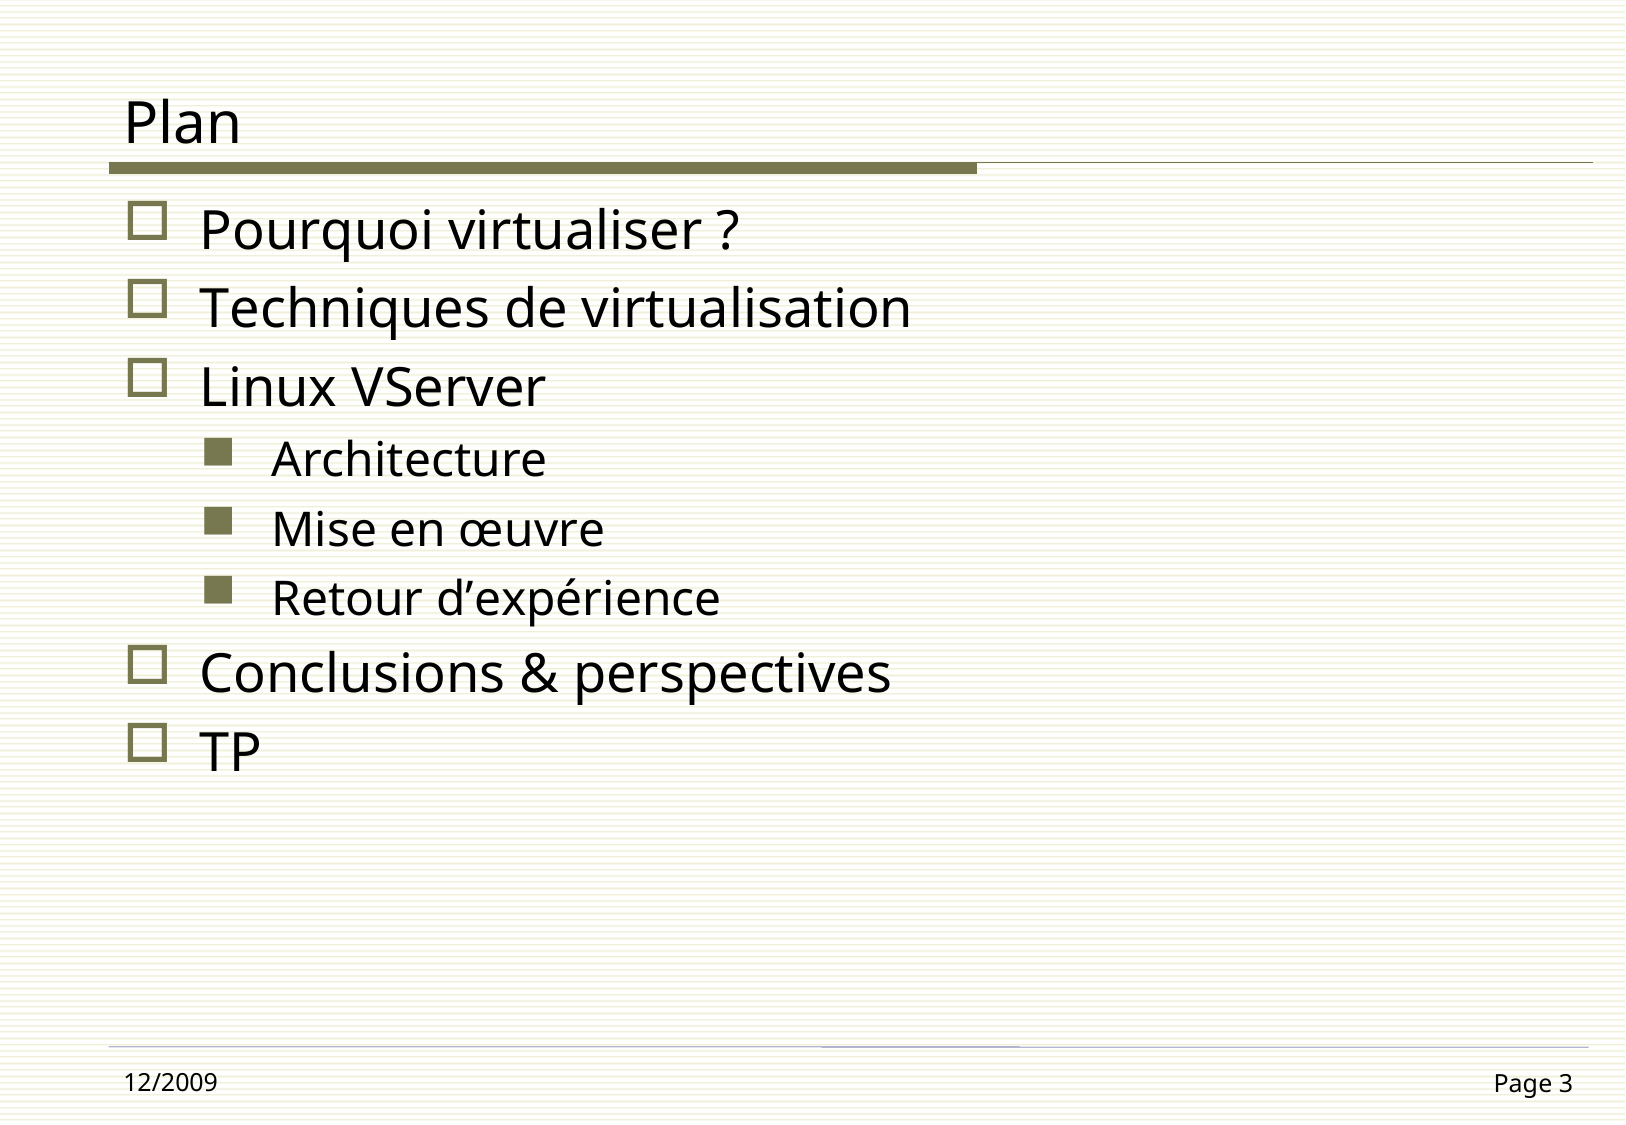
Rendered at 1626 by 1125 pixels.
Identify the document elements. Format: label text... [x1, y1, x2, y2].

list Pourquoi virtualiser ? Techniques de virtualisation Linux VServer Architecture Mise en œuvre Retour d’expérience Conclusions & perspectives TP [108, 187, 1595, 1035]
title Plan [108, 12, 1596, 163]
picture [0, 0, 1626, 1125]
